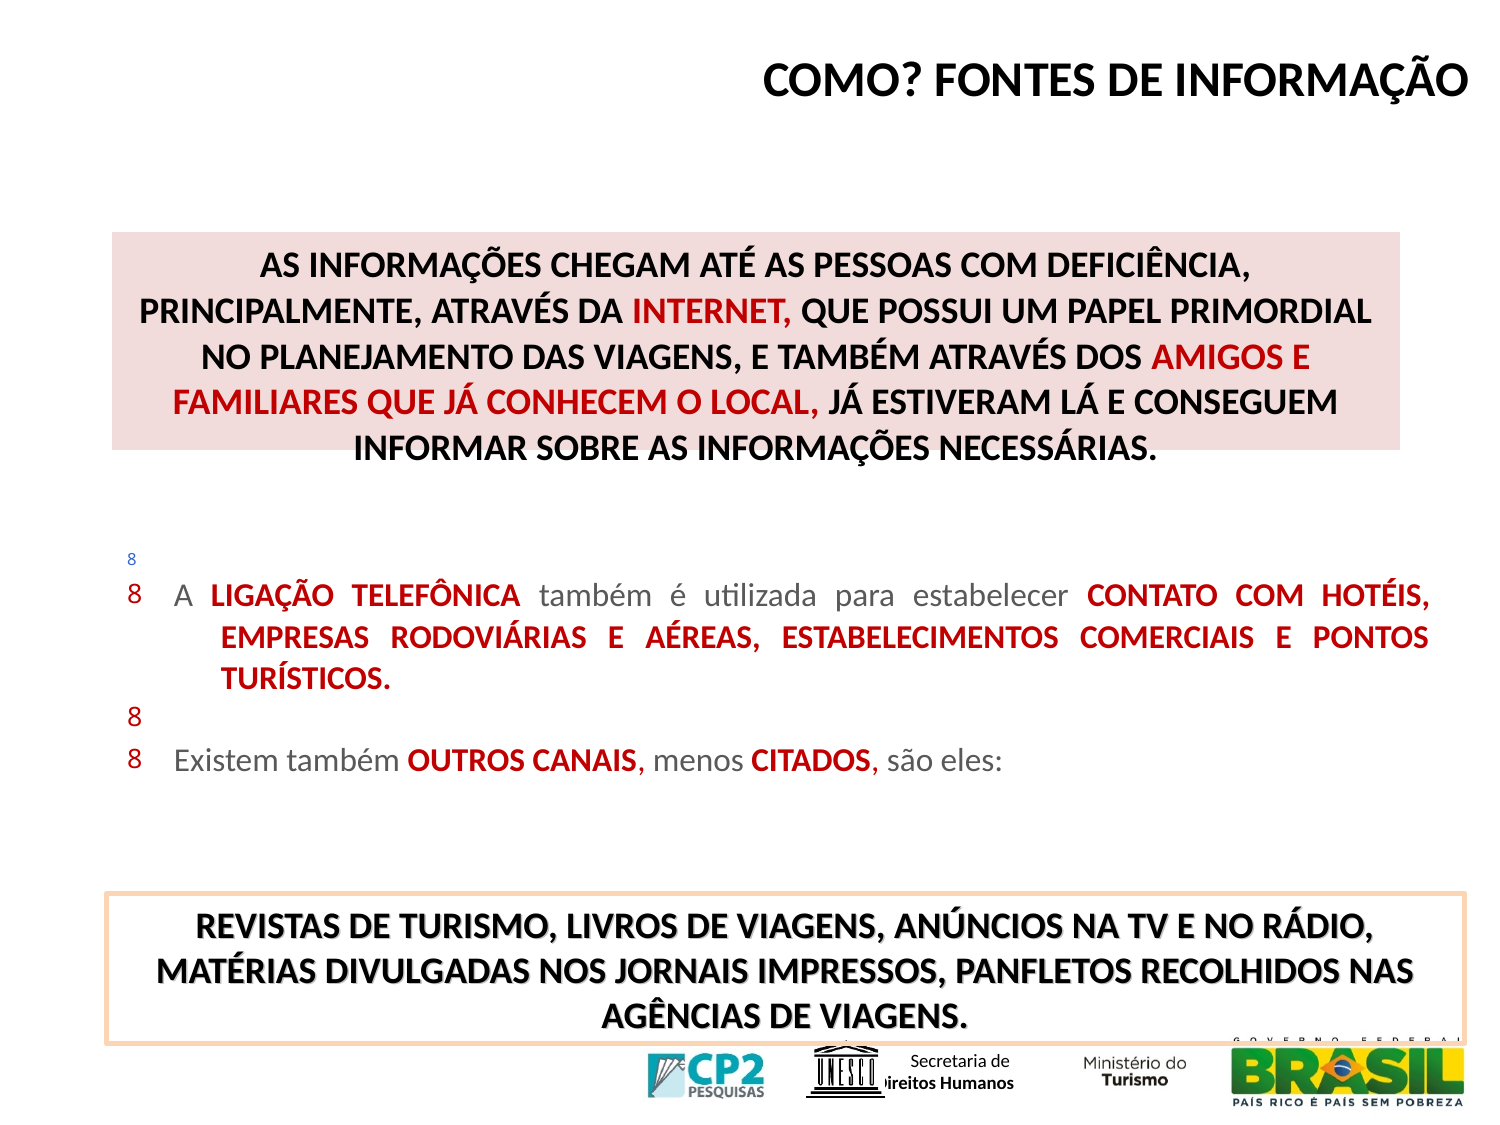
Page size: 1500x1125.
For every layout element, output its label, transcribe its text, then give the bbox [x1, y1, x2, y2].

text_box revistas de turismo, livros de viagens, anúncios na TV e no rádio, matérias divulgadas nos jornais impressos, panfletos recolhidos nas agências de viagens. [106, 893, 1465, 1043]
text_box A ligação telefônica também é utilizada para estabelecer contato com hotéis, empresas rodoviárias e aéreas, estabelecimentos comerciais e pontos turísticos. Existem também outros canais, menos citados, são eles: [112, 539, 1447, 786]
text_box As informações chegam até as pessoas com deficiência, principalmente, através da internet, que possui um papel primordial no planejamento das viagens, e também através dos amigos e familiares que já conhecem o local, já estiveram lá e conseguem informar sobre as informações necessárias. [112, 232, 1400, 450]
text_box COMO? Fontes de Informação [732, 0, 1500, 154]
